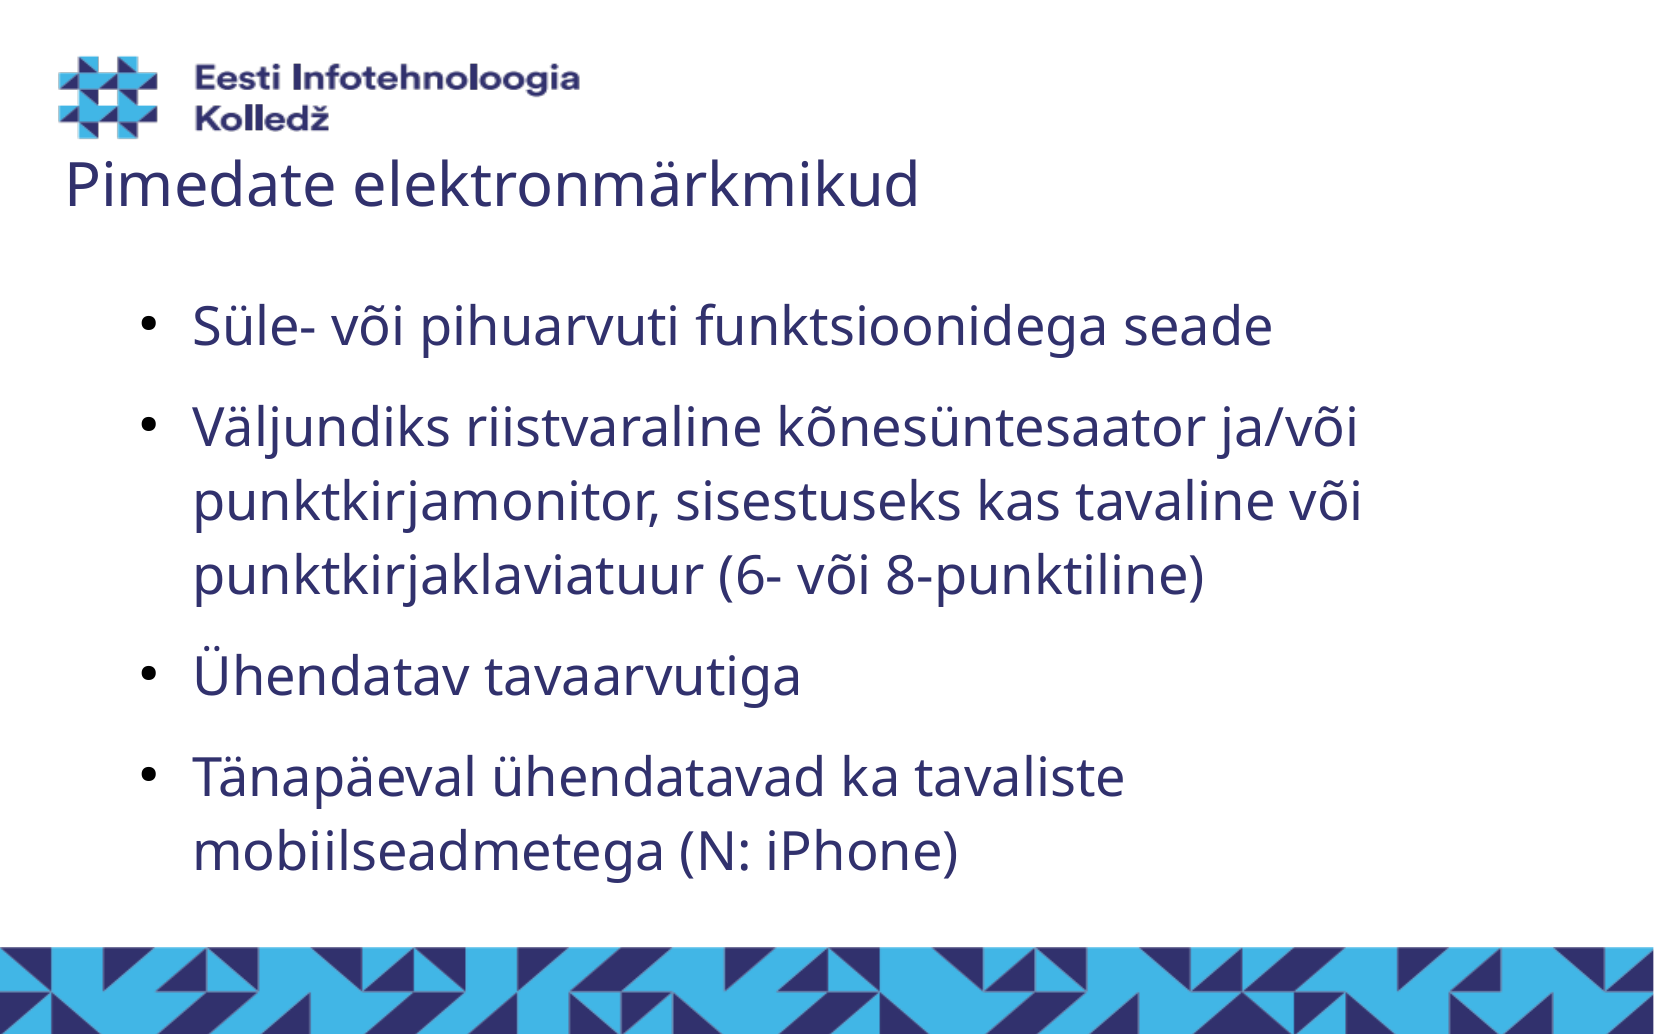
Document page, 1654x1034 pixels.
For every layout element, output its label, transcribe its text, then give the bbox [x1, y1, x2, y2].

title Pimedate elektronmärkmikud [64, 97, 1200, 270]
list Süle- või pihuarvuti funktsioonidega seade Väljundiks riistvaraline kõnesüntesaator ja/või punktkirjamonitor, sisestuseks kas tavaline või punktkirjaklaviatuur (6- või 8-punktiline) Ühendatav tavaarvutiga Tänapäeval ühendatavad ka tavaliste mobiilseadmetega (N: iPhone) [121, 287, 1533, 970]
